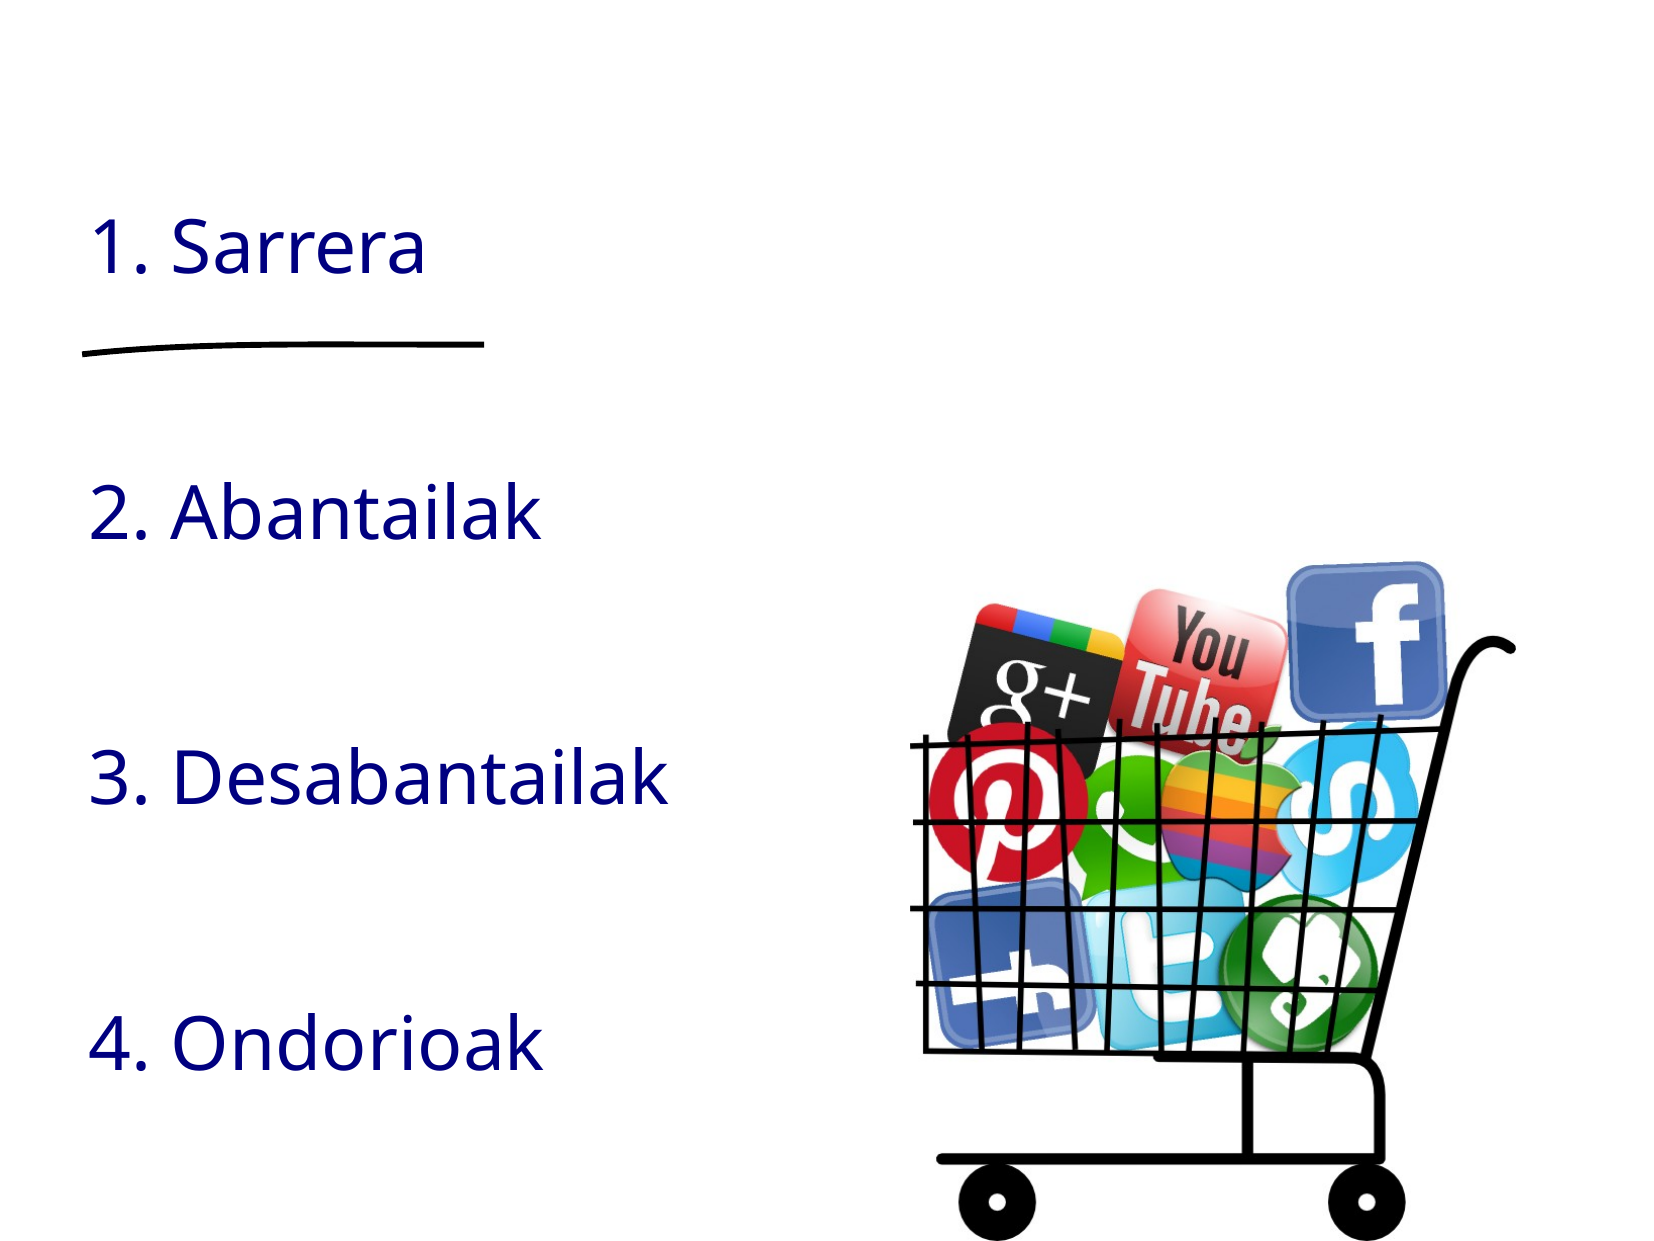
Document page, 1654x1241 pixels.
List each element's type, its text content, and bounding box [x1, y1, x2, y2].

title 1. Sarrera 2. Abantailak 3. Desabantailak 4. Ondorioak [88, 239, 827, 1016]
picture [910, 560, 1516, 1241]
